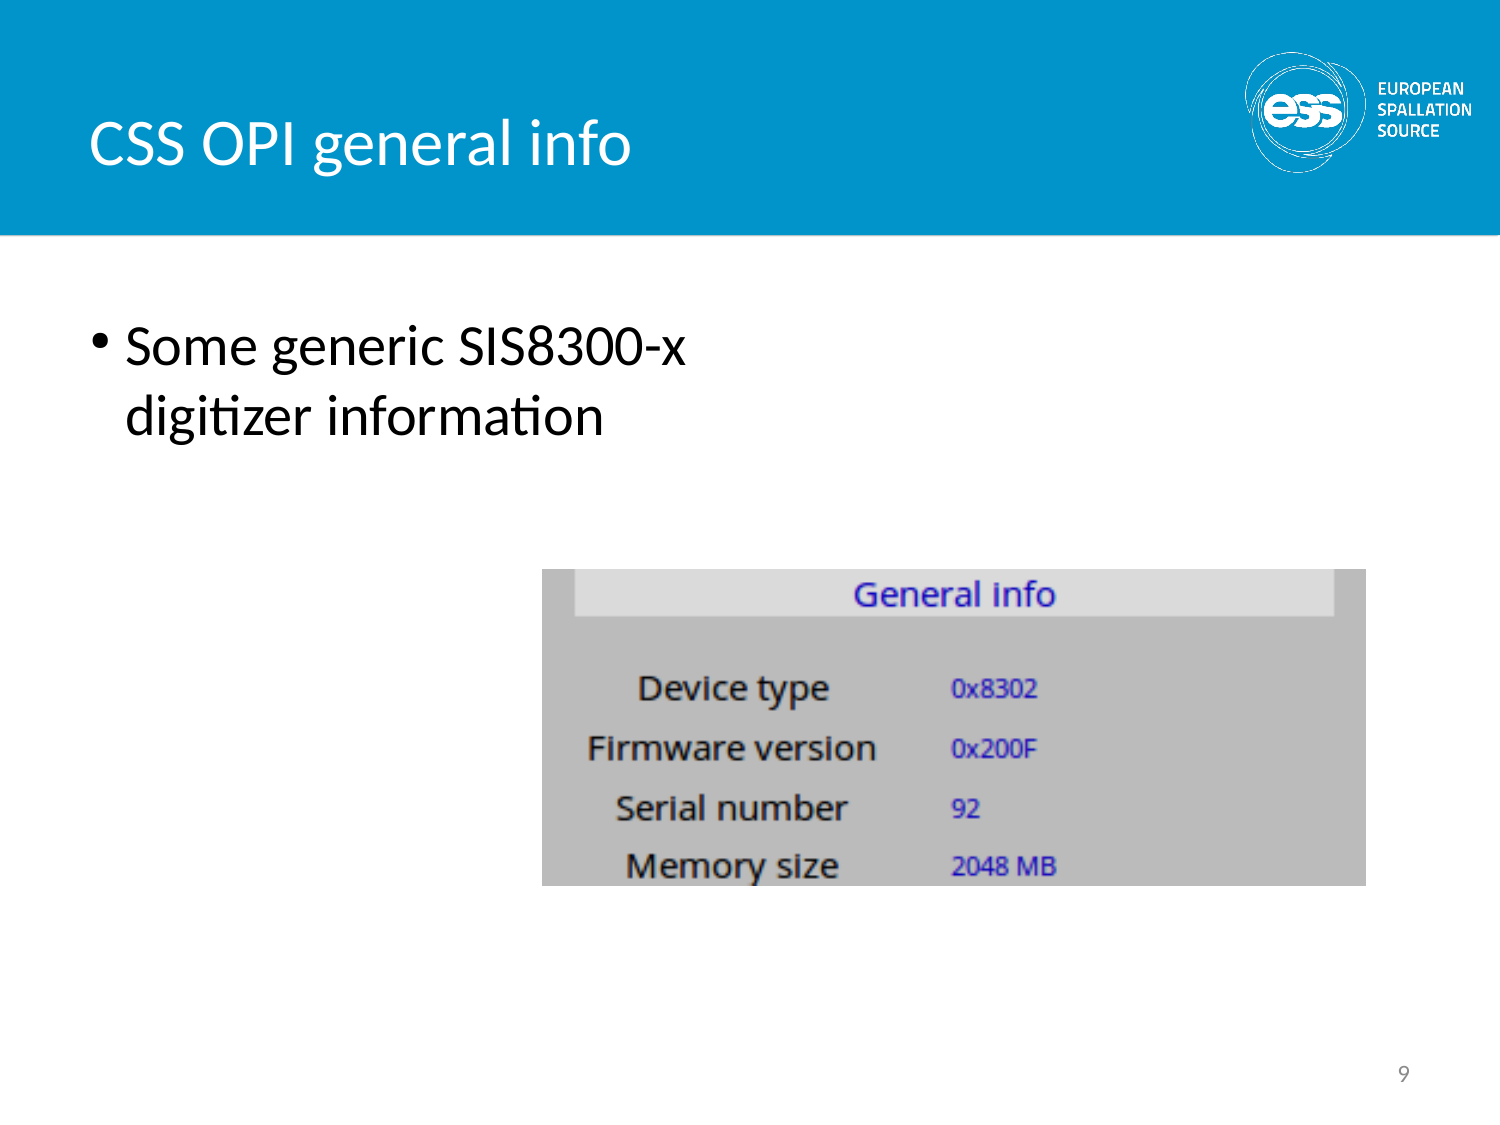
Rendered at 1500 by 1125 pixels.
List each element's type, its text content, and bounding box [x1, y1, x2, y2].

text_box CSS OPI general info [75, 45, 1246, 233]
picture [1418, 104, 1423, 115]
picture [1379, 83, 1385, 94]
picture [1400, 83, 1407, 94]
picture [1409, 104, 1415, 115]
picture [1454, 83, 1458, 94]
picture [1398, 109, 1406, 115]
picture [1443, 86, 1450, 93]
picture [1423, 83, 1430, 94]
picture [542, 569, 1366, 886]
text_box Some generic SIS8300-x digitizer information [75, 254, 706, 1066]
picture [1264, 94, 1342, 127]
text_box <number> [1074, 1042, 1425, 1103]
picture [1422, 125, 1428, 134]
picture [1436, 104, 1444, 115]
picture [1432, 125, 1438, 136]
picture [1389, 104, 1393, 115]
